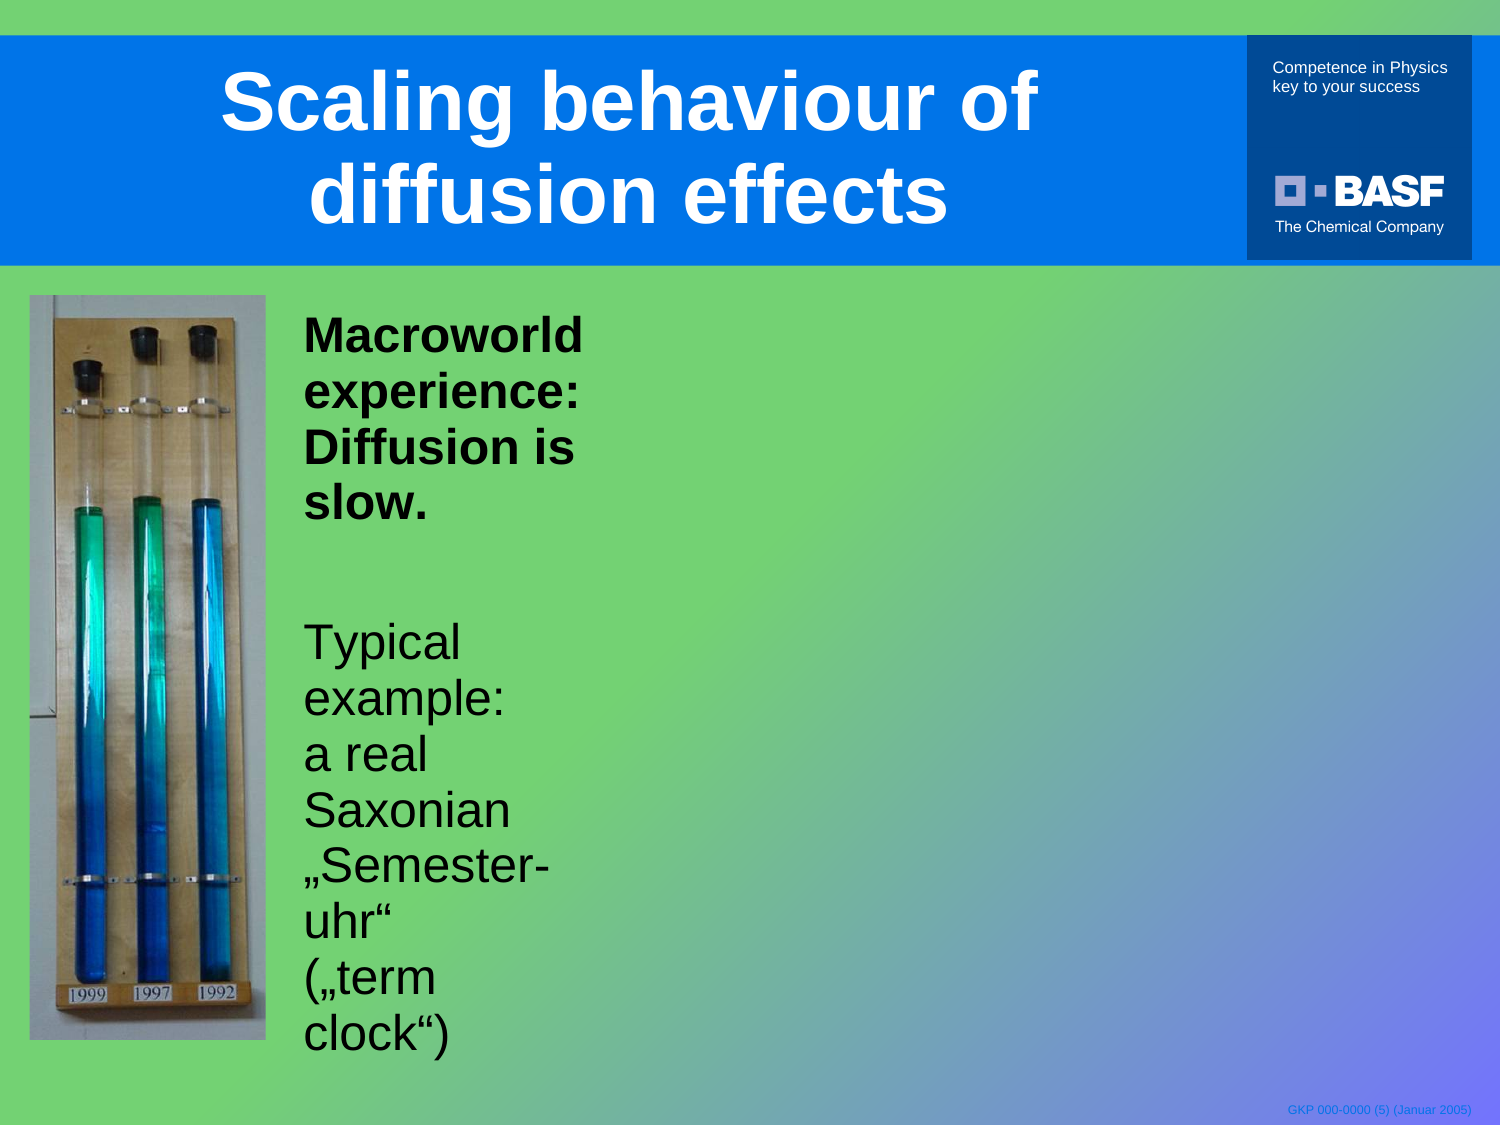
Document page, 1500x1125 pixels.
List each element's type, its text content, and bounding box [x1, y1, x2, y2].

title Scaling behaviour of diffusion effects [27, 54, 1232, 308]
picture [29, 295, 266, 1040]
title Going micro and nano: approaching the apparent dwarf [1438, 1063, 1500, 1125]
text_box Macroworld experience: Diffusion is slow. Typical example: a real Saxonian „Semester- uhr“ („term clock“) [288, 300, 614, 1125]
picture [1247, 35, 1472, 260]
